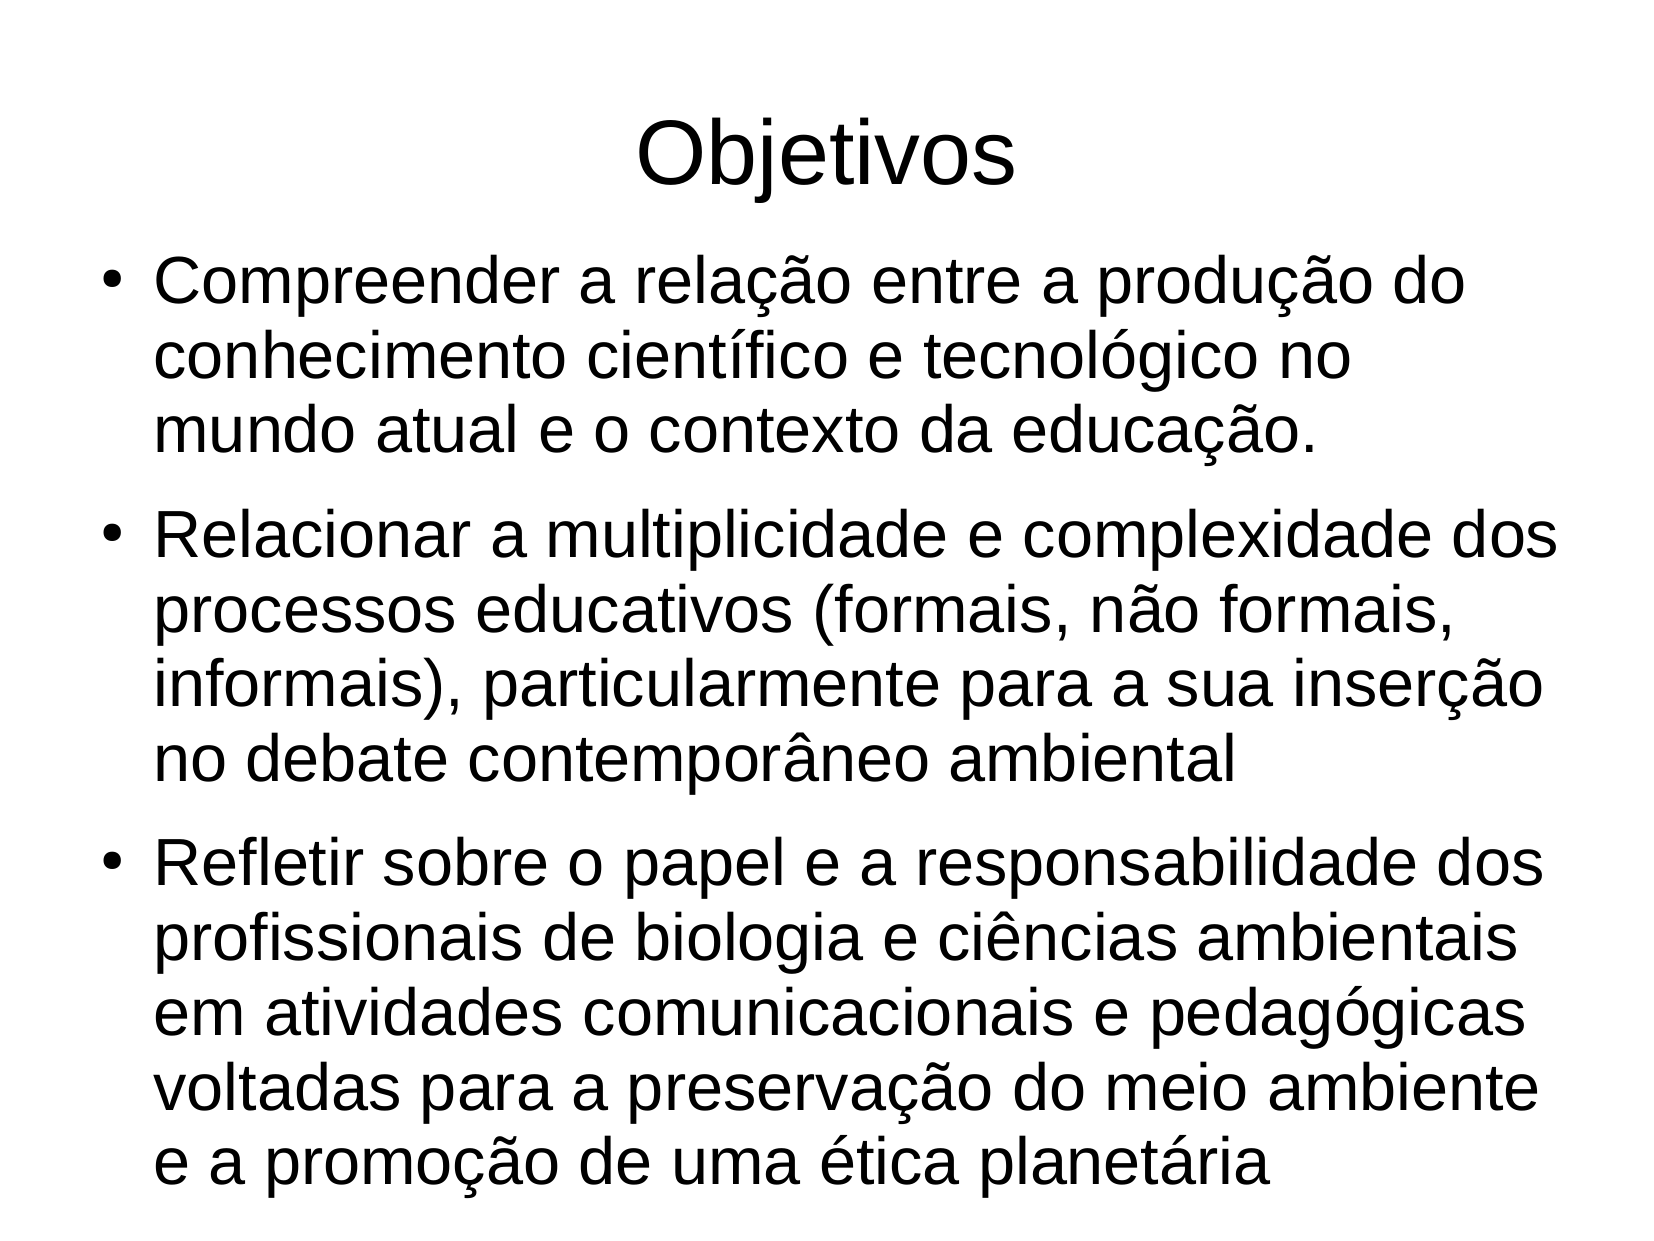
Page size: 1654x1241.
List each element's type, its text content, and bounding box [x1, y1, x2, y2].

list Compreender a relação entre a produção do conhecimento científico e tecnológico no mundo atual e o contexto da educação. Relacionar a multiplicidade e complexidade dos processos educativos (formais, não formais, informais), particularmente para a sua inserção no debate contemporâneo ambiental Refletir sobre o papel e a responsabilidade dos profissionais de biologia e ciências ambientais em atividades comunicacionais e pedagógicas voltadas para a preservação do meio ambiente e a promoção de uma ética planetária [82, 242, 1571, 1200]
title Objetivos [82, 49, 1571, 242]
